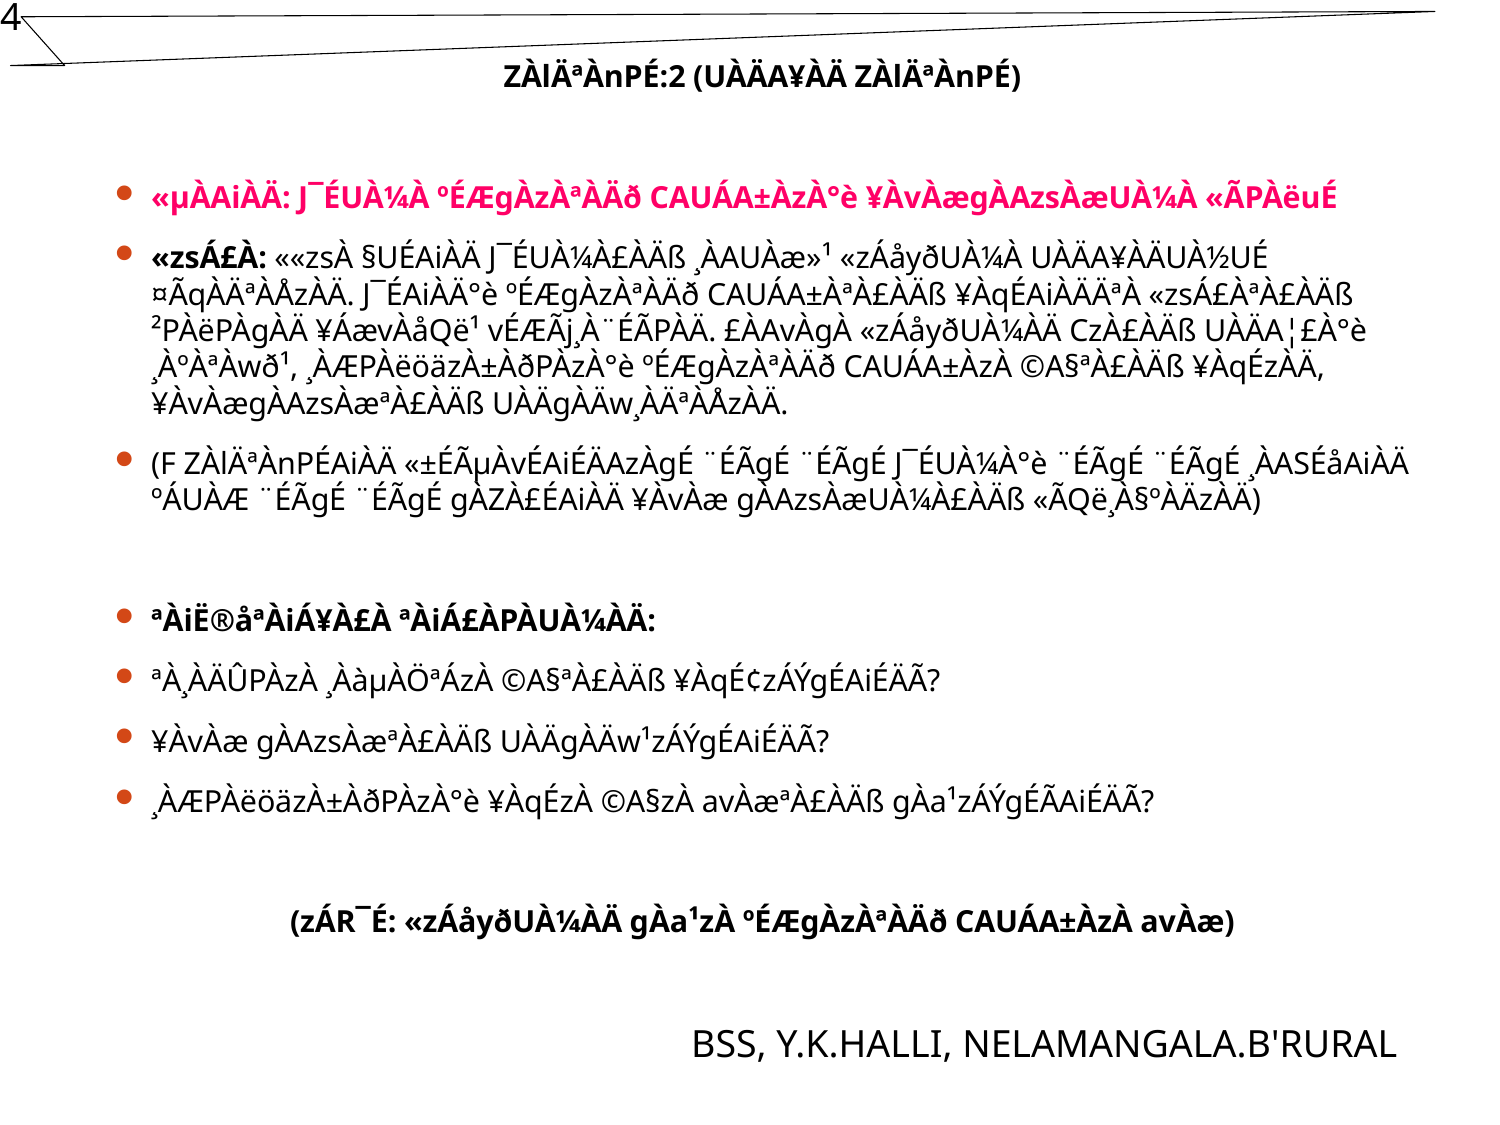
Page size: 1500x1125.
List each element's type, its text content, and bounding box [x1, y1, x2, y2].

footer BSS, Y.K.HALLI, NELAMANGALA.B'RURAL [150, 1012, 1413, 1088]
list ZÀlÄªÀnPÉ:2 (UÀÄA¥ÀÄ ZÀlÄªÀnPÉ) «µÀAiÀÄ: J¯ÉUÀ¼À ºÉÆgÀzÀªÀÄð CAUÁA±ÀzÀ°è ¥ÀvÀægÀAzsÀæUÀ¼À «ÃPÀëuÉ «zsÁ£À: ««zsÀ §UÉAiÀÄ J¯ÉUÀ¼À£ÀÄß ¸ÀAUÀæ»¹ «zÁåyðUÀ¼À UÀÄA¥ÀÄUÀ½UÉ ¤ÃqÀÄªÀÅzÀÄ. J¯ÉAiÀÄ°è ºÉÆgÀzÀªÀÄð CAUÁA±ÀªÀ£ÀÄß ¥ÀqÉAiÀÄÄªÀ «zsÁ£ÀªÀ£ÀÄß ²PÀëPÀgÀÄ ¥ÁævÀåQë¹ vÉÆÃj¸À¨ÉÃPÀÄ. £ÀAvÀgÀ «zÁåyðUÀ¼ÀÄ CzÀ£ÀÄß UÀÄA¦£À°è ¸ÀºÀªÀwð¹, ¸ÀÆPÀëöäzÀ±ÀðPÀzÀ°è ºÉÆgÀzÀªÀÄð CAUÁA±ÀzÀ ©A§ªÀ£ÀÄß ¥ÀqÉzÀÄ, ¥ÀvÀægÀAzsÀæªÀ£ÀÄß UÀÄgÀÄw¸ÀÄªÀÅzÀÄ. (F ZÀlÄªÀnPÉAiÀÄ «±ÉÃµÀvÉAiÉÄAzÀgÉ ¨ÉÃgÉ ¨ÉÃgÉ J¯ÉUÀ¼À°è ¨ÉÃgÉ ¨ÉÃgÉ ¸ÀASÉåAiÀÄ ºÁUÀÆ ¨ÉÃgÉ ¨ÉÃgÉ gÀZÀ£ÉAiÀÄ ¥ÀvÀæ gÀAzsÀæUÀ¼À£ÀÄß «ÃQë¸À§ºÀÄzÀÄ) ªÀiË®åªÀiÁ¥À£À ªÀiÁ£ÀPÀUÀ¼ÀÄ: ªÀ¸ÀÄÛPÀzÀ ¸ÀàµÀÖªÁzÀ ©A§ªÀ£ÀÄß ¥ÀqÉ¢zÁÝgÉAiÉÄÃ? ¥ÀvÀæ gÀAzsÀæªÀ£ÀÄß UÀÄgÀÄw¹zÁÝgÉAiÉÄÃ? ¸ÀÆPÀëöäzÀ±ÀðPÀzÀ°è ¥ÀqÉzÀ ©A§zÀ avÀæªÀ£ÀÄß gÀa¹zÁÝgÉÃAiÉÄÃ? (zÁR¯É: «zÁåyðUÀ¼ÀÄ gÀa¹zÀ ºÉÆgÀzÀªÀÄð CAUÁA±ÀzÀ avÀæ) [99, 50, 1425, 988]
